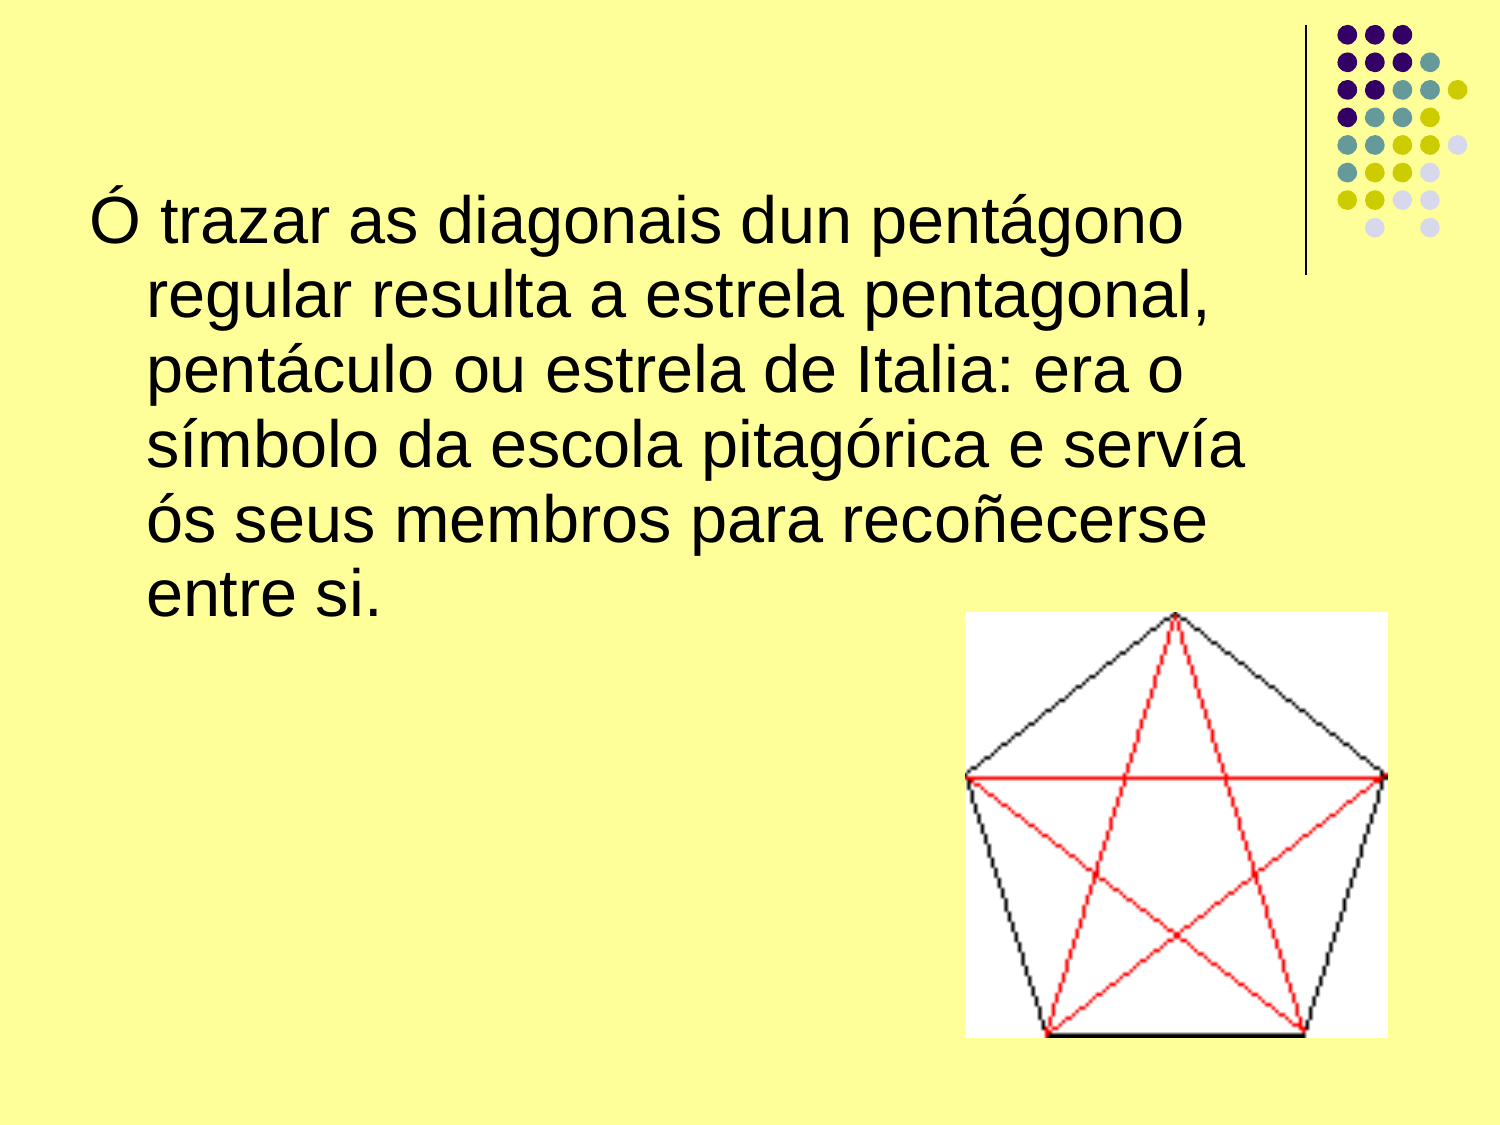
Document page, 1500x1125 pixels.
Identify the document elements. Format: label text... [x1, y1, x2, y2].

picture [965, 612, 1388, 1038]
list Ó trazar as diagonais dun pentágono regular resulta a estrela pentagonal, pentáculo ou estrela de Italia: era o símbolo da escola pitagórica e servía ós seus membros para recoñecerse entre si. [75, 174, 1263, 726]
